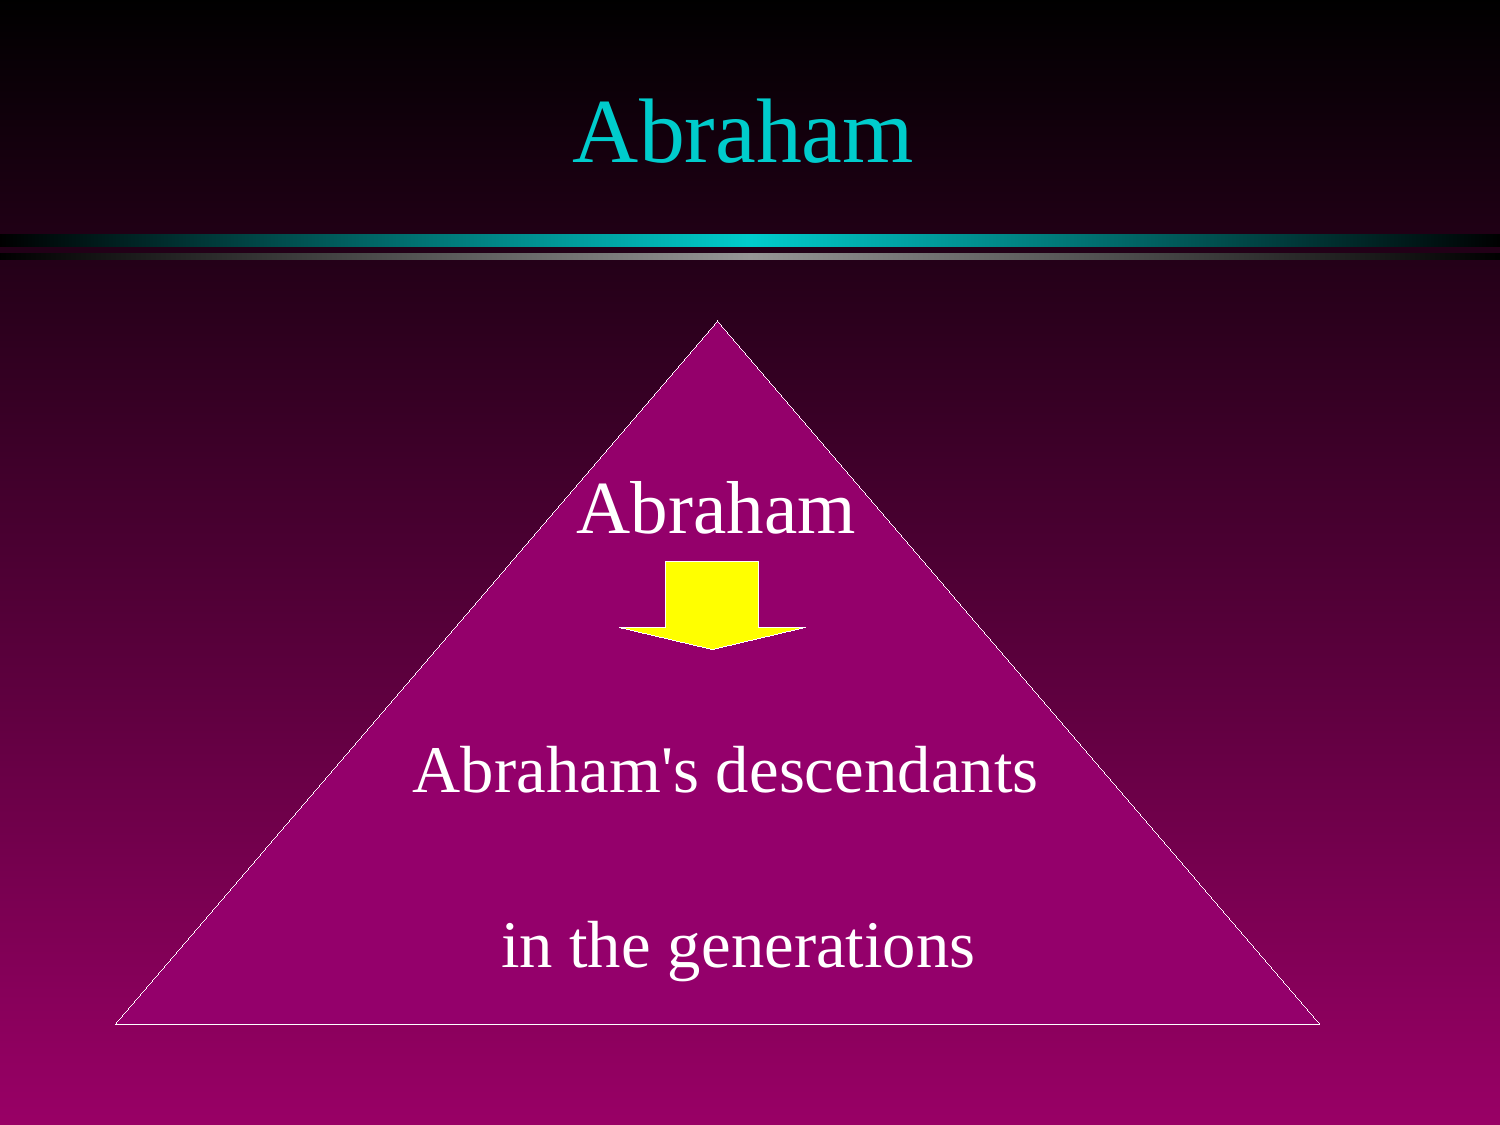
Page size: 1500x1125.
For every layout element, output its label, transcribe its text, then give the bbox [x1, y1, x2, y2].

title Abraham [99, 37, 1388, 225]
text_box [115, 503, 1320, 1025]
text_box in the generations [486, 900, 1045, 990]
text_box Abraham [561, 459, 913, 558]
text_box Abraham's descendants [397, 725, 1164, 815]
text_box [599, 320, 836, 459]
